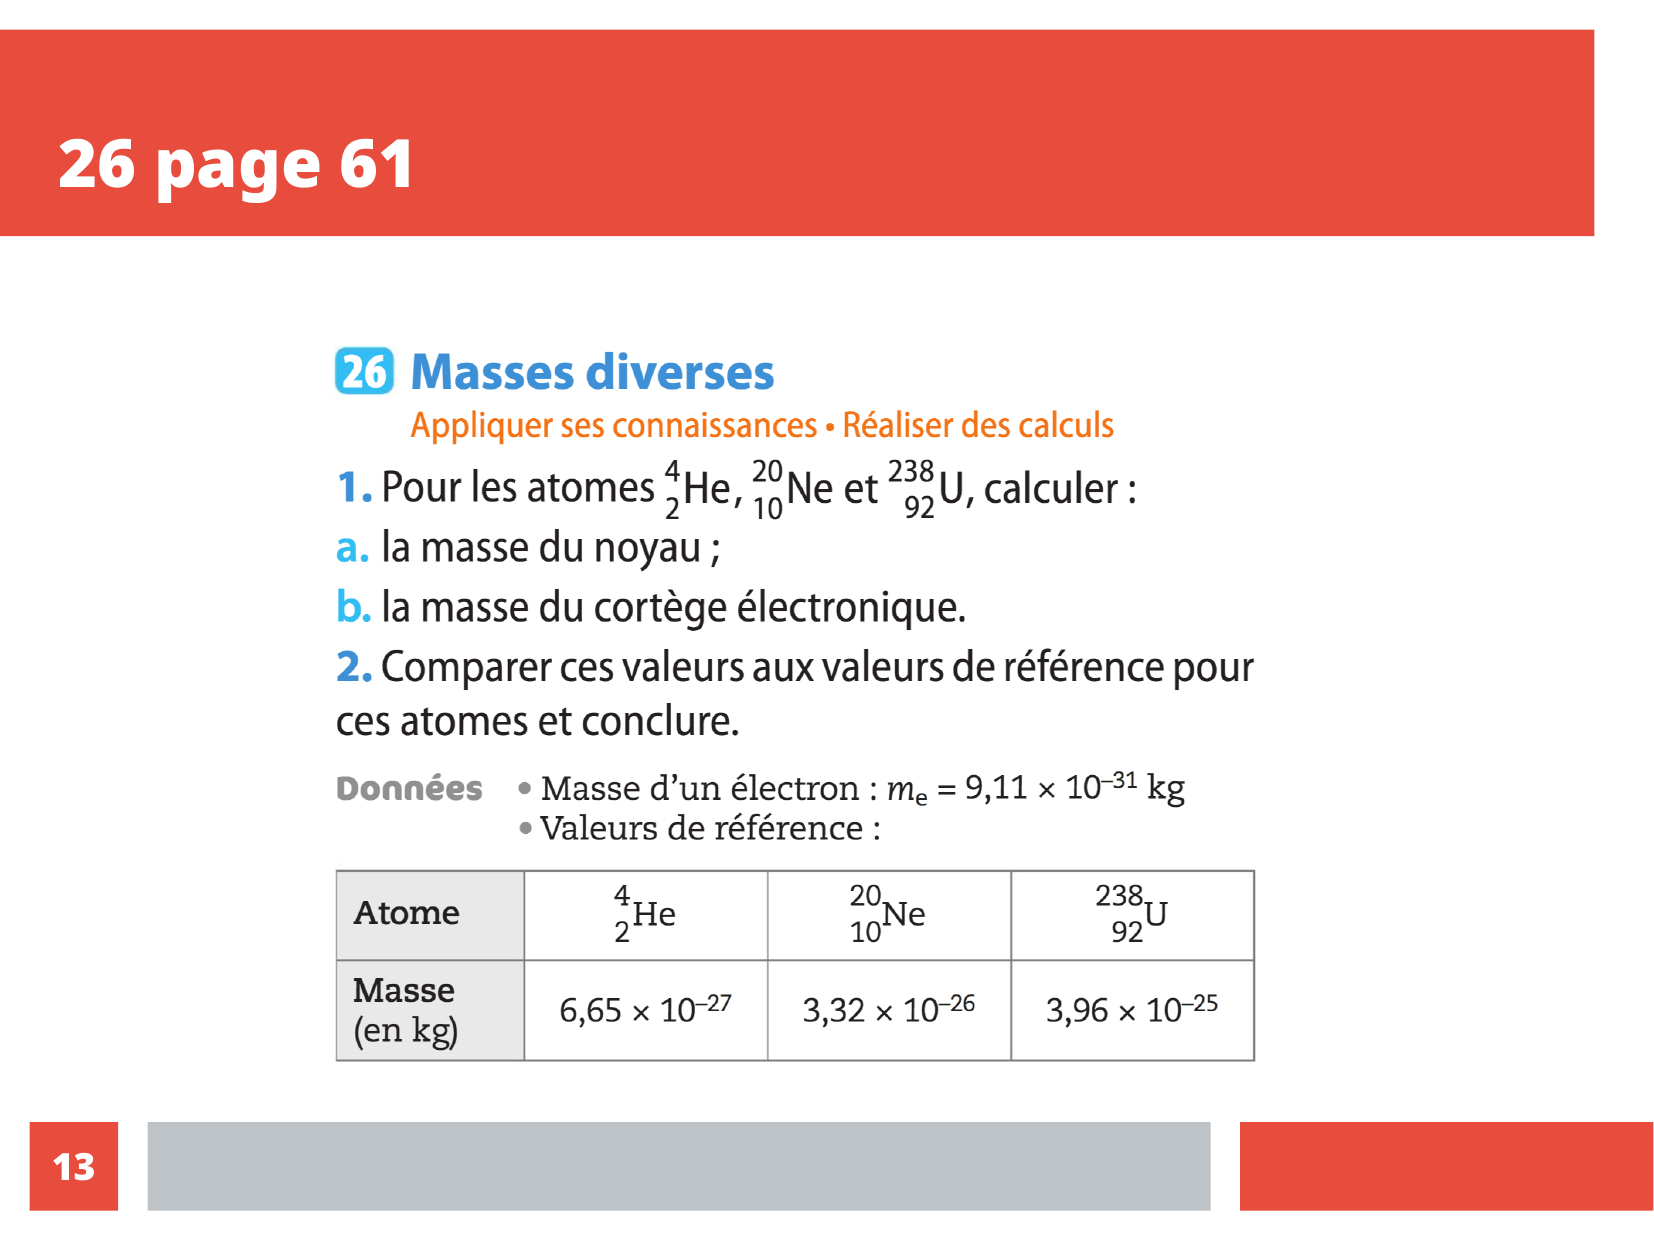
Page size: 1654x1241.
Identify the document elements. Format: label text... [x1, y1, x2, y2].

picture [295, 324, 1329, 1093]
title 26 page 61 [59, 59, 1595, 207]
